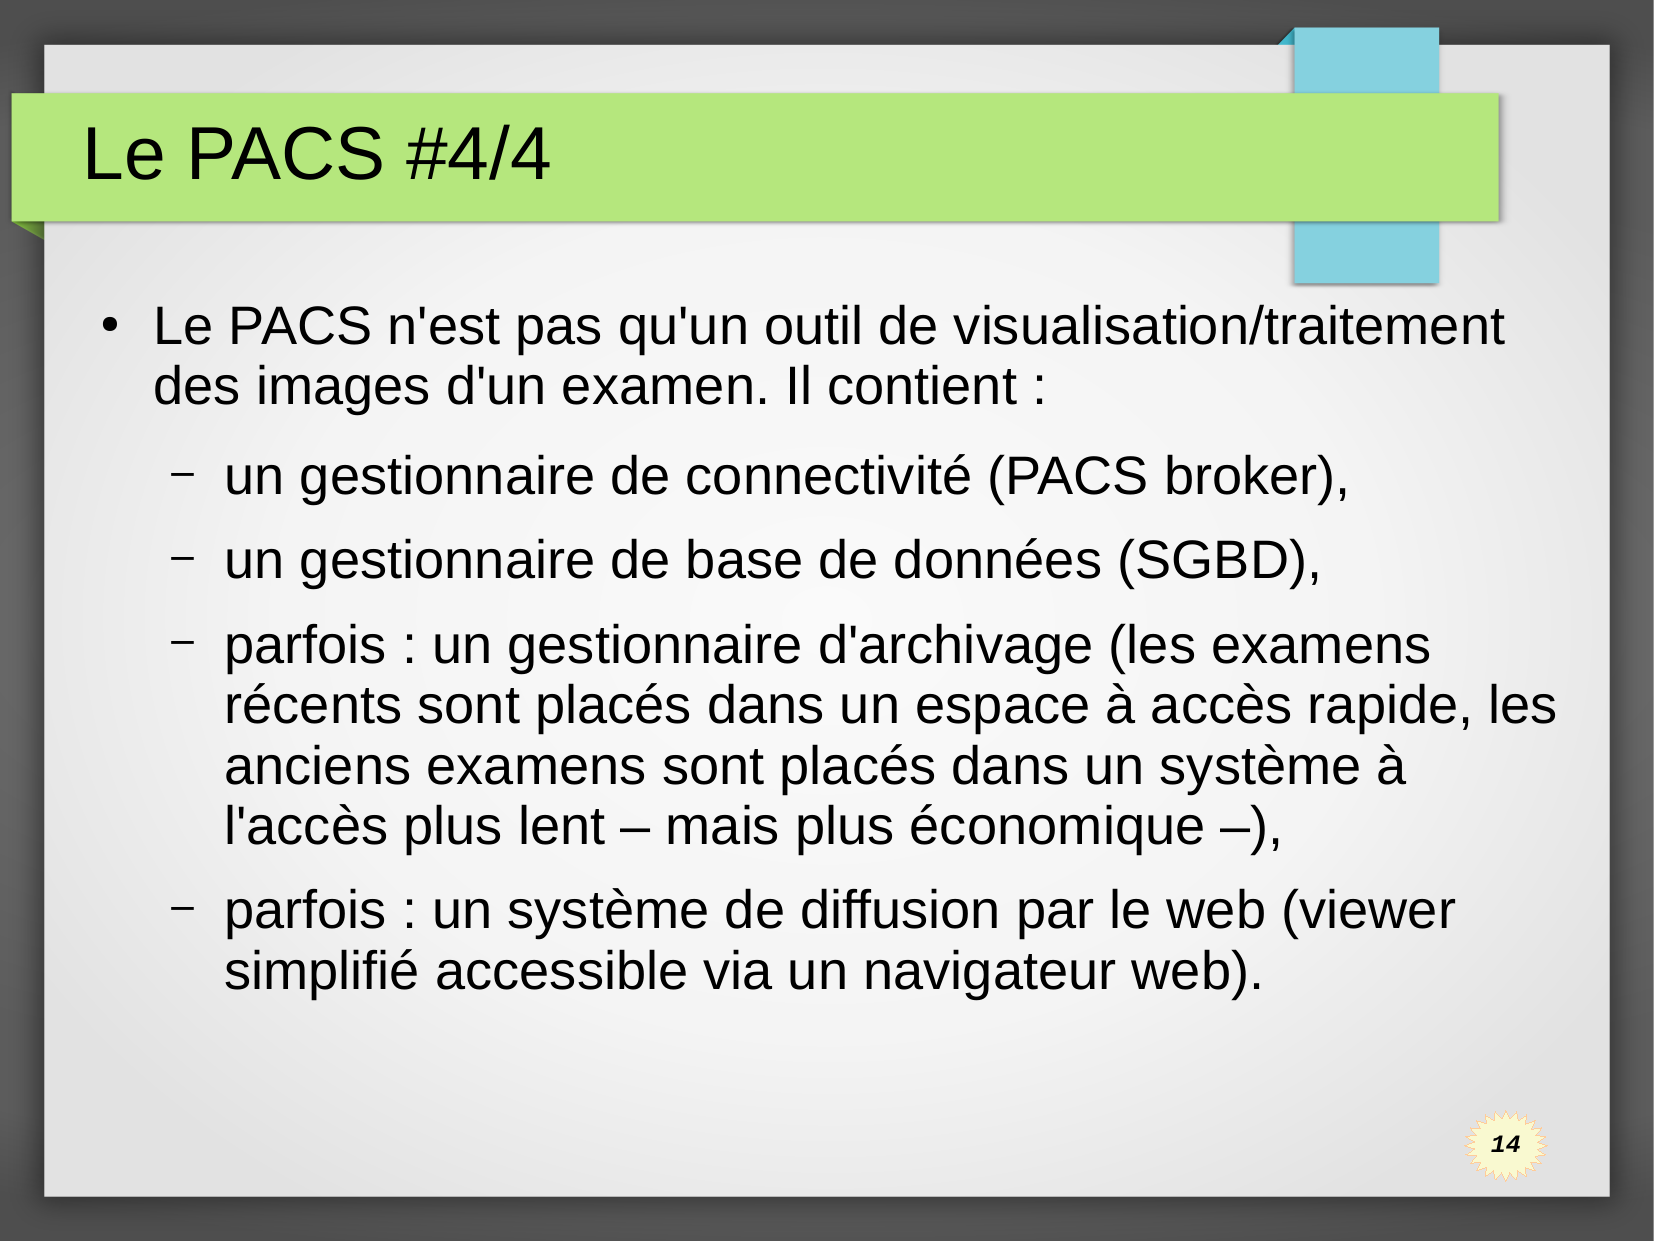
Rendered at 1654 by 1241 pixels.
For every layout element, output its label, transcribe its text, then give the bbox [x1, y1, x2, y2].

list Le PACS n'est pas qu'un outil de visualisation/traitement des images d'un examen. Il contient : un gestionnaire de connectivité (PACS broker), un gestionnaire de base de données (SGBD), parfois : un gestionnaire d'archivage (les examens récents sont placés dans un espace à accès rapide, les anciens examens sont placés dans un système à l'accès plus lent – mais plus économique –), parfois : un système de diffusion par le web (viewer simplifié accessible via un navigateur web). [82, 295, 1571, 1111]
title Le PACS #4/4 [82, 94, 1264, 213]
picture [0, 0, 1654, 1241]
